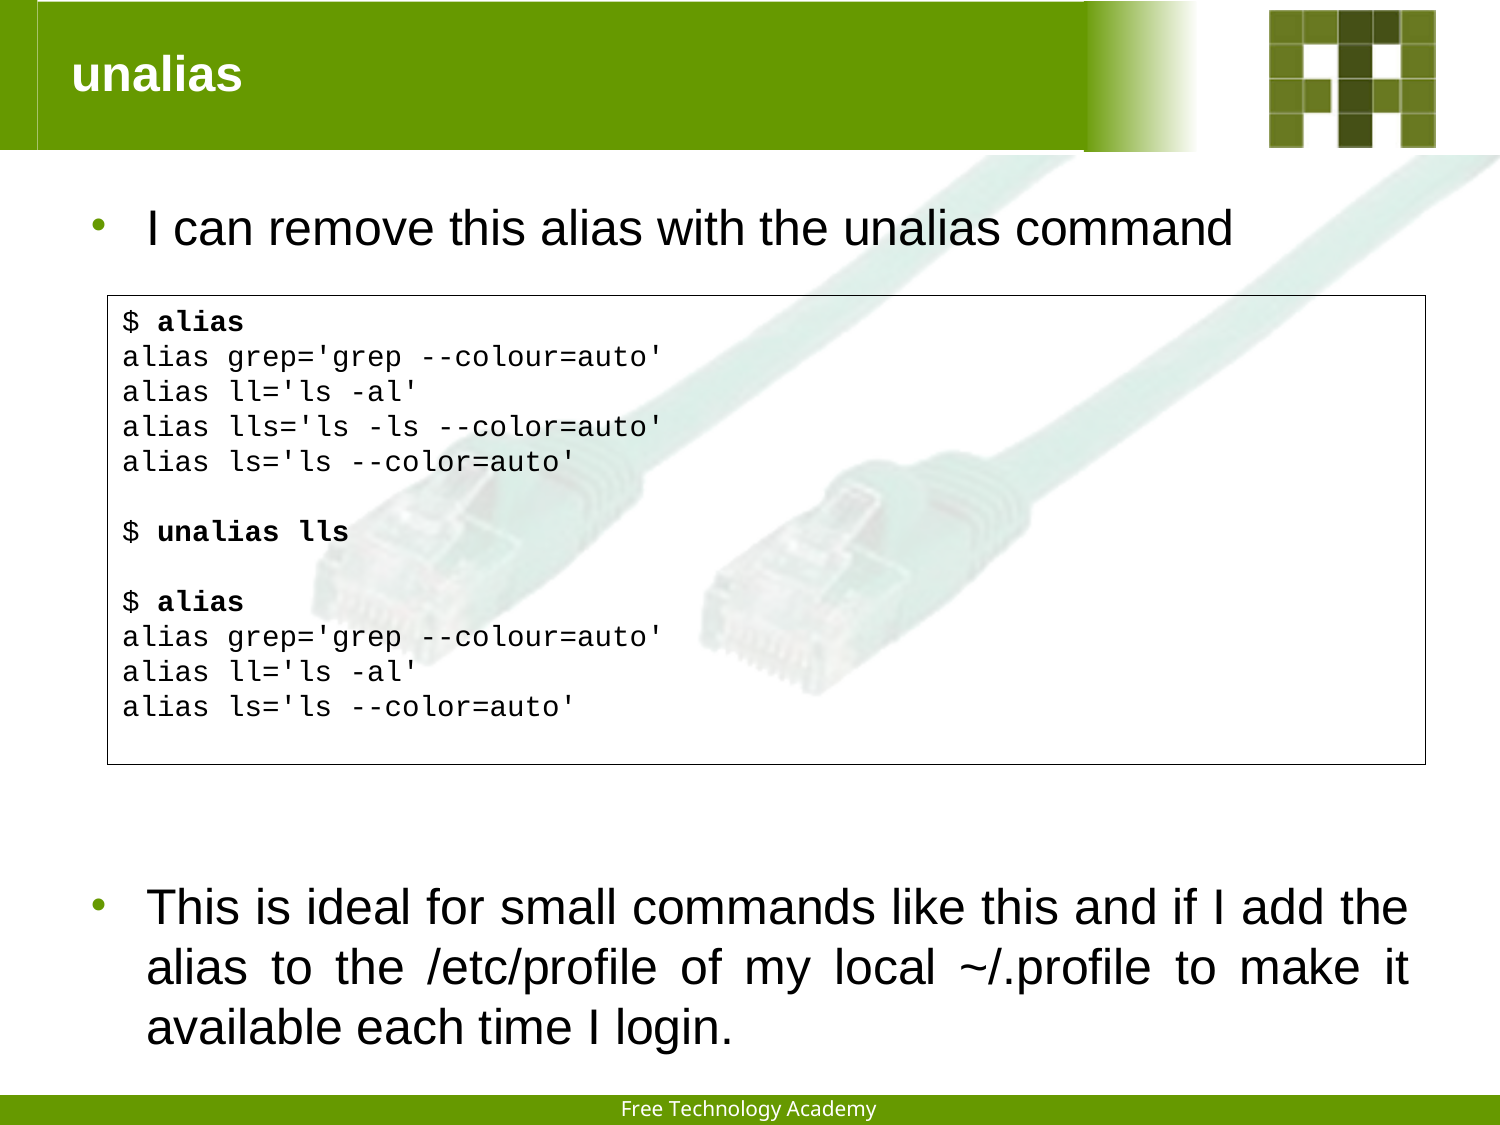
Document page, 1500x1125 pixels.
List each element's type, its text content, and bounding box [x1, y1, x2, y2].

title unalias [56, 1, 1107, 152]
list I can remove this alias with the unalias command [75, 187, 1426, 308]
picture [1269, 10, 1436, 148]
list This is ideal for small commands like this and if I add the alias to the /etc/profile of my local ~/.profile to make it available each time I login. [75, 866, 1426, 1063]
text_box $ alias alias grep='grep --colour=auto' alias ll='ls -al' alias lls='ls -ls --color=auto' alias ls='ls --color=auto' $ unalias lls $ alias alias grep='grep --colour=auto' alias ll='ls -al' alias ls='ls --color=auto' [107, 295, 1426, 765]
